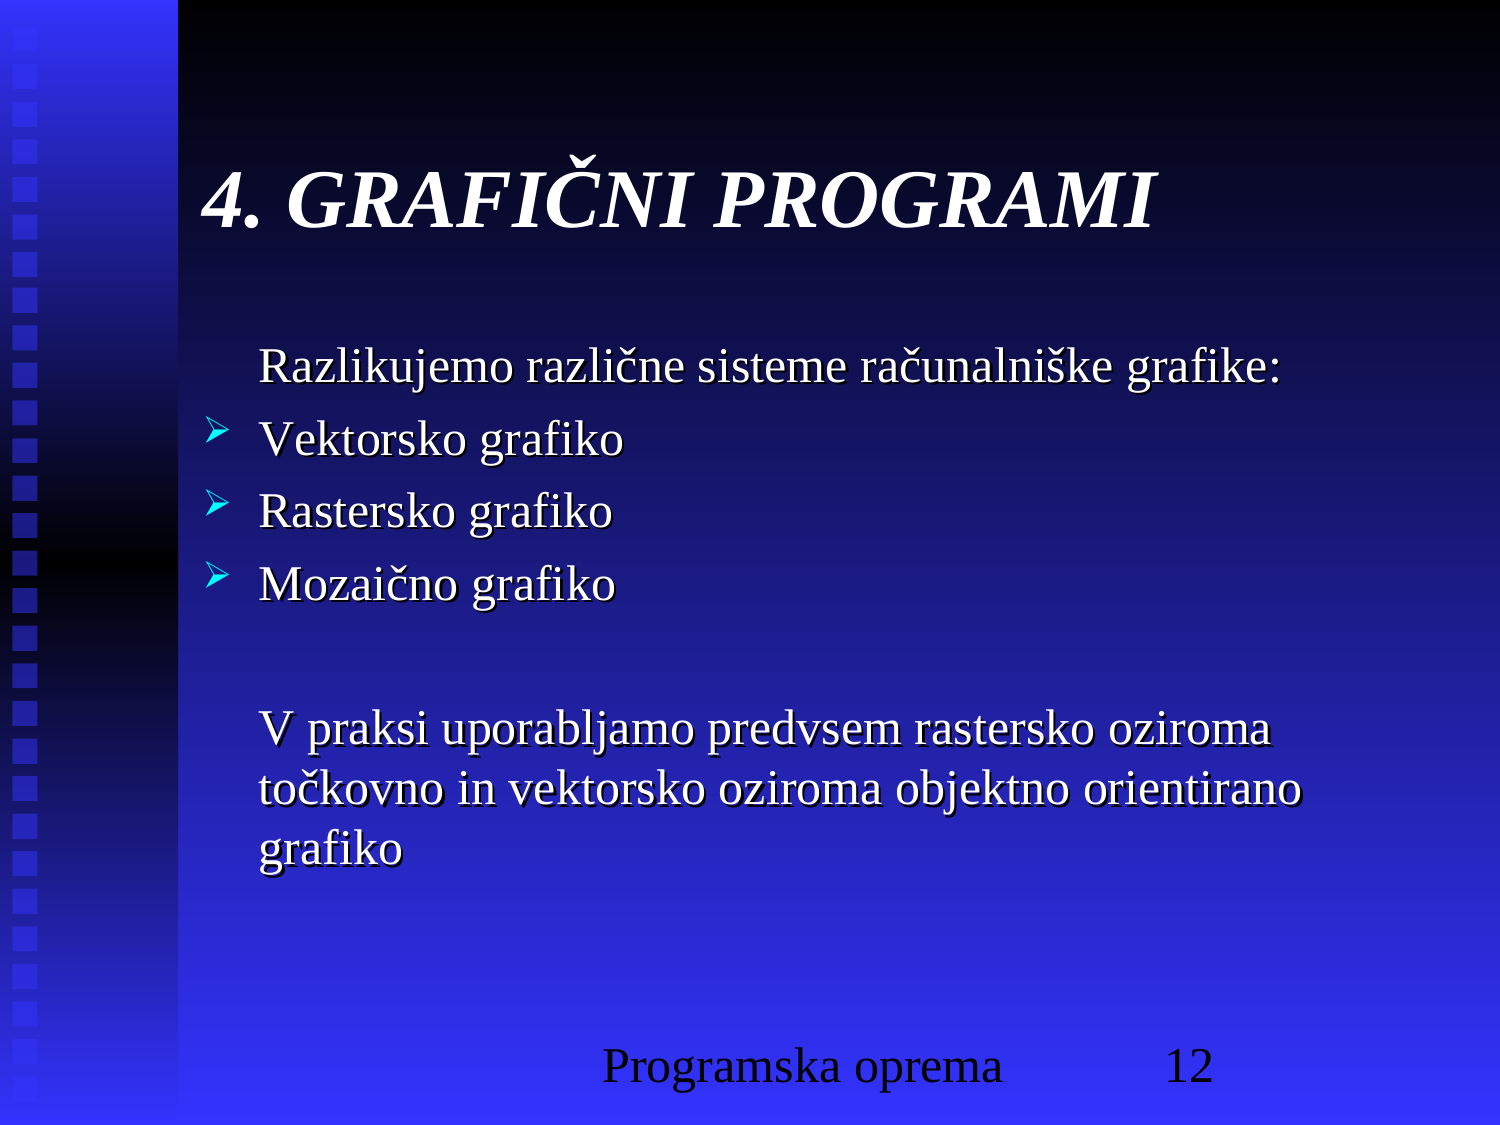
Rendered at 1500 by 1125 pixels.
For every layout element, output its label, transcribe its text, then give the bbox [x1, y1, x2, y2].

title 4. GRAFIČNI PROGRAMI [187, 99, 1463, 288]
list Razlikujemo različne sisteme računalniške grafike: Vektorsko grafiko Rastersko grafiko Mozaično grafiko V praksi uporabljamo predvsem rastersko oziroma točkovno in vektorsko oziroma objektno orientirano grafiko [187, 324, 1463, 1001]
